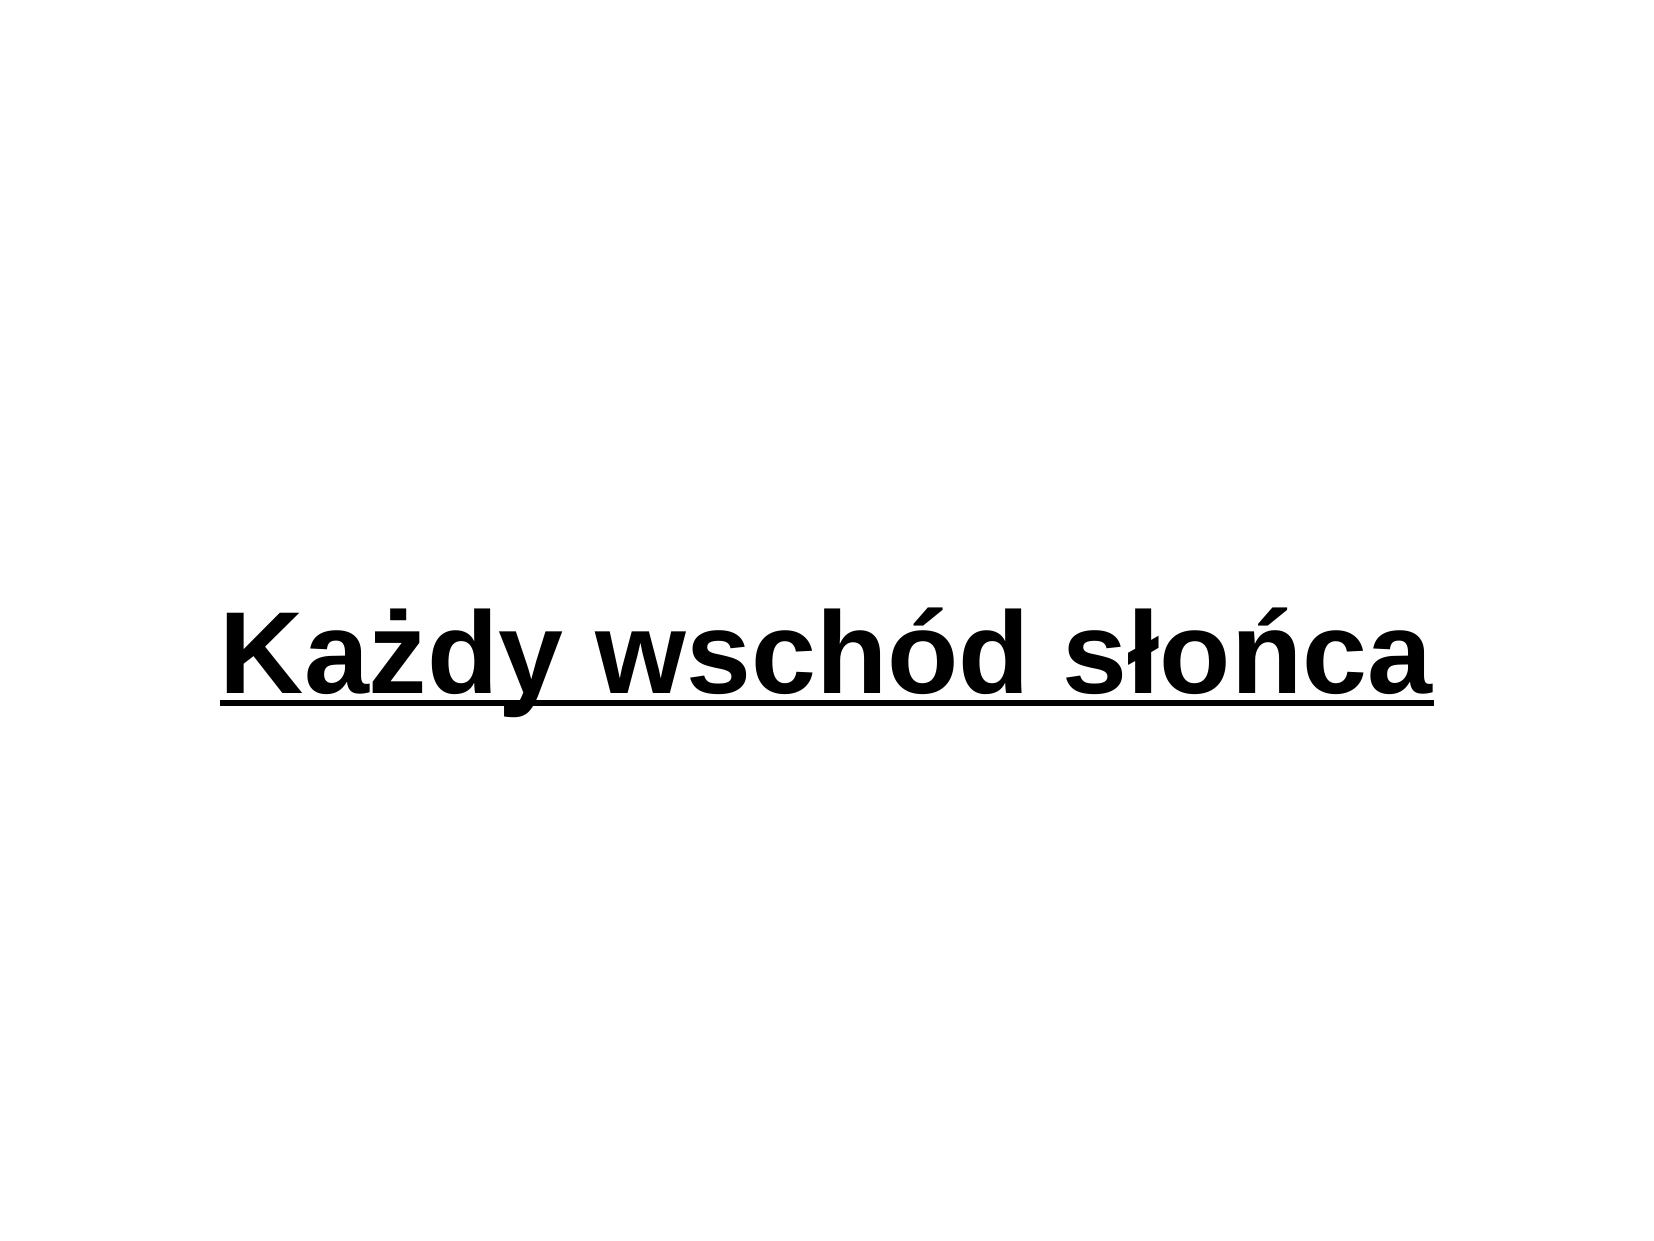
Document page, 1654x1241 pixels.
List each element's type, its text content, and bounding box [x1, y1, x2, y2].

subtitle Każdy wschód słońca [0, 0, 1654, 1241]
